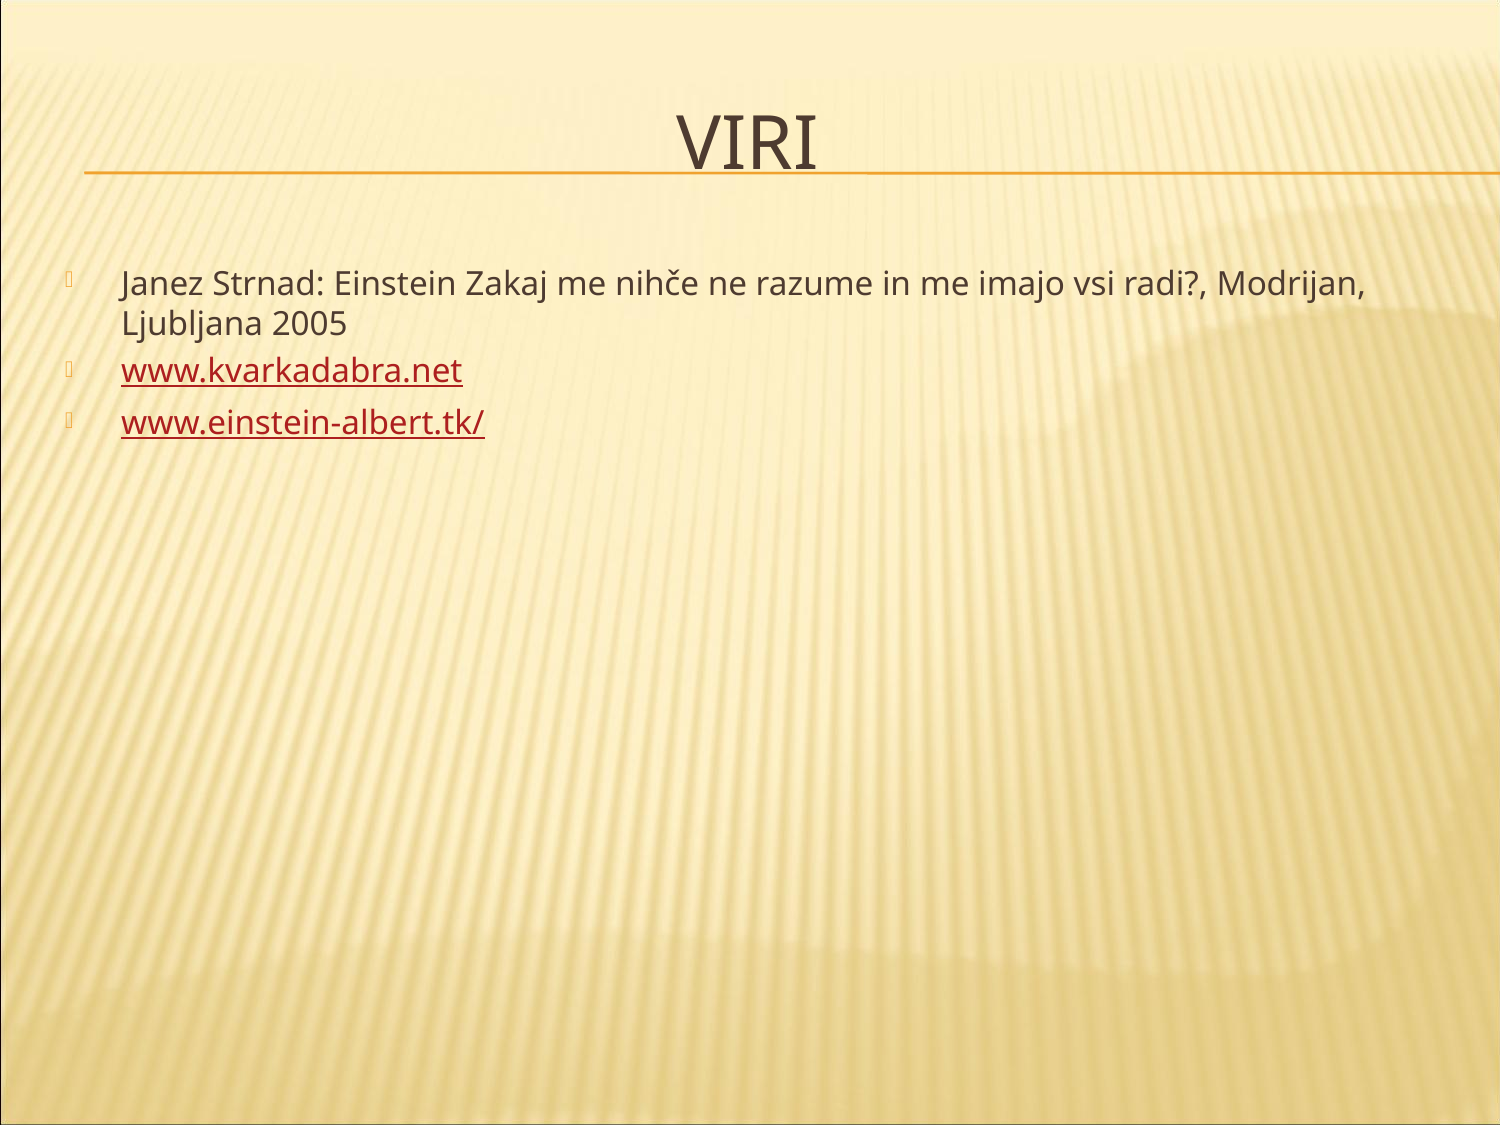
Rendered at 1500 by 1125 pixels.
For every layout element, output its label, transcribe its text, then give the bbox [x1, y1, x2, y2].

picture [0, 0, 1500, 1125]
list Janez Strnad: Einstein Zakaj me nihče ne razume in me imajo vsi radi?, Modrijan, Ljubljana 2005 www.kvarkadabra.net www.einstein-albert.tk/ [50, 254, 1475, 998]
title Viri [35, 70, 1461, 208]
